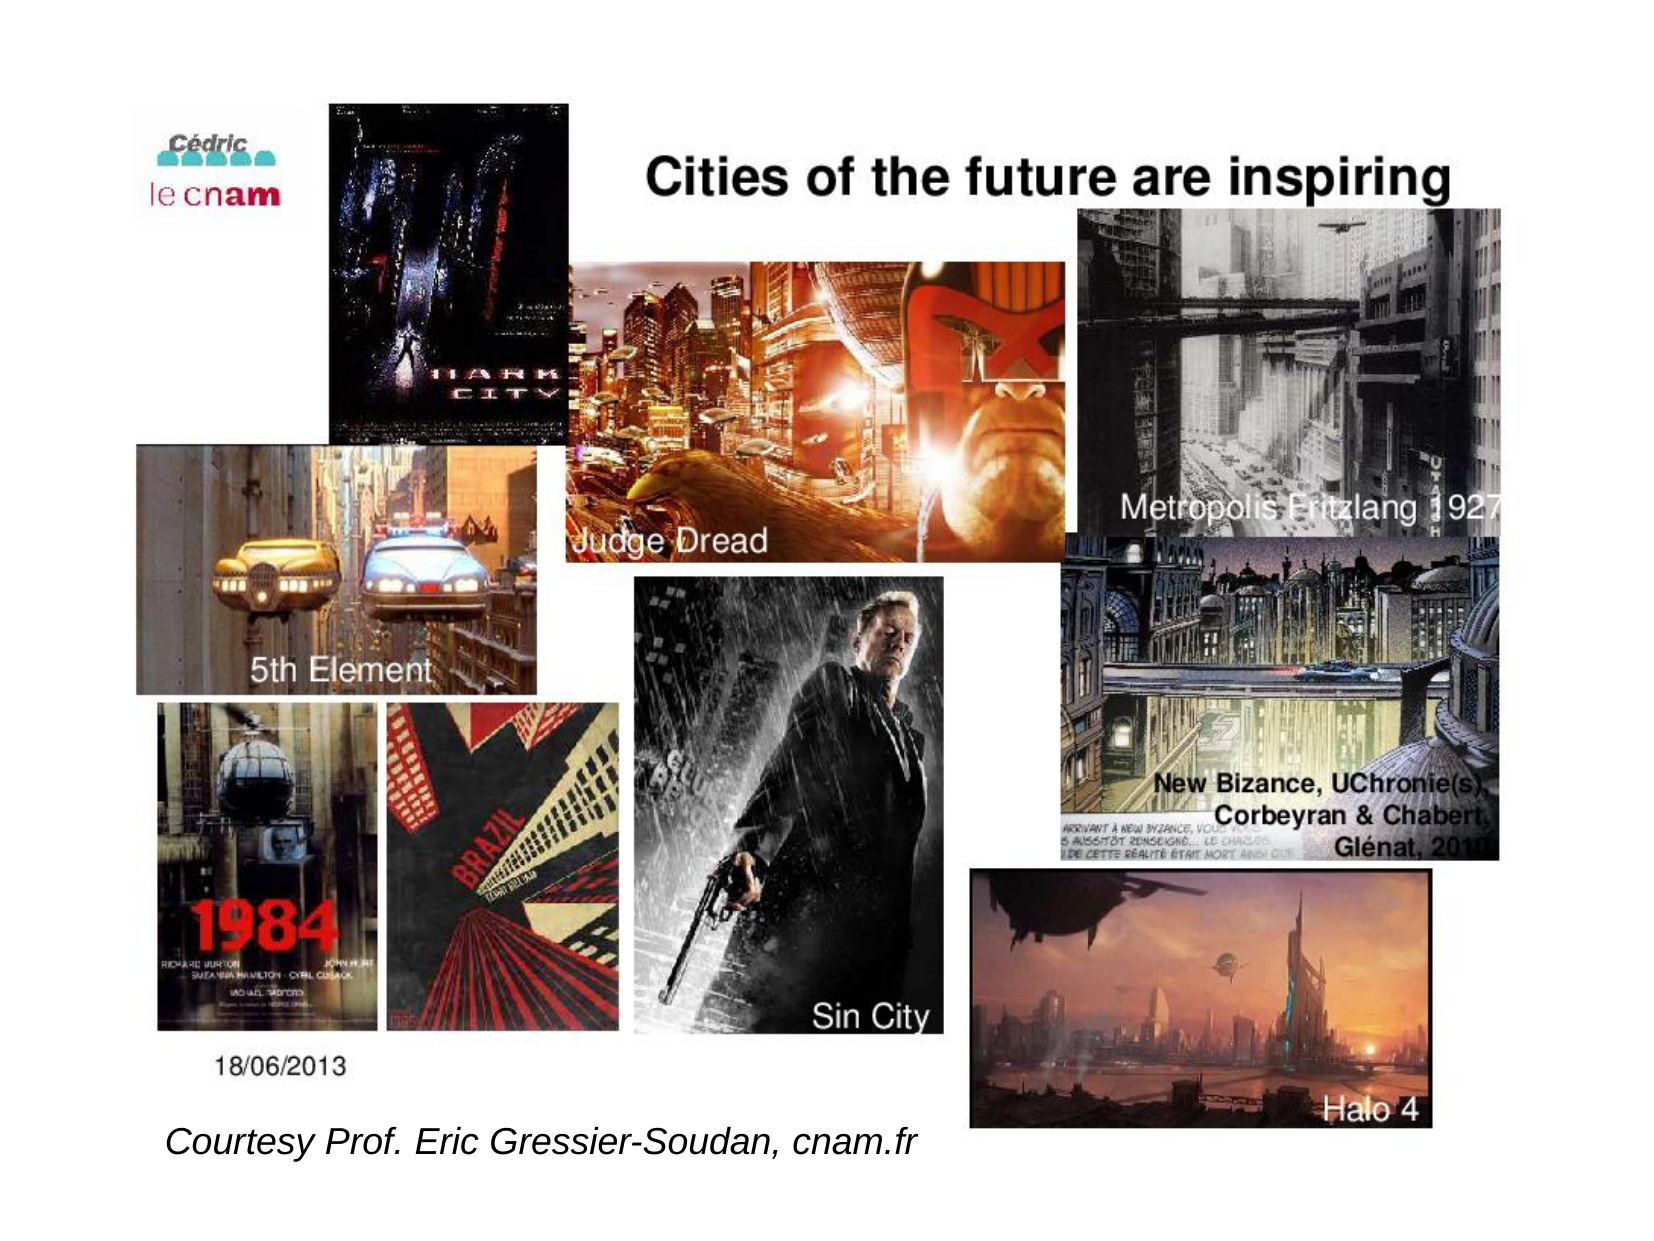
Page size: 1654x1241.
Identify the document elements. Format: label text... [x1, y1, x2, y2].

text_box Courtesy Prof. Eric Gressier-Soudan, cnam.fr [150, 1113, 933, 1171]
picture [15, 0, 1621, 1241]
